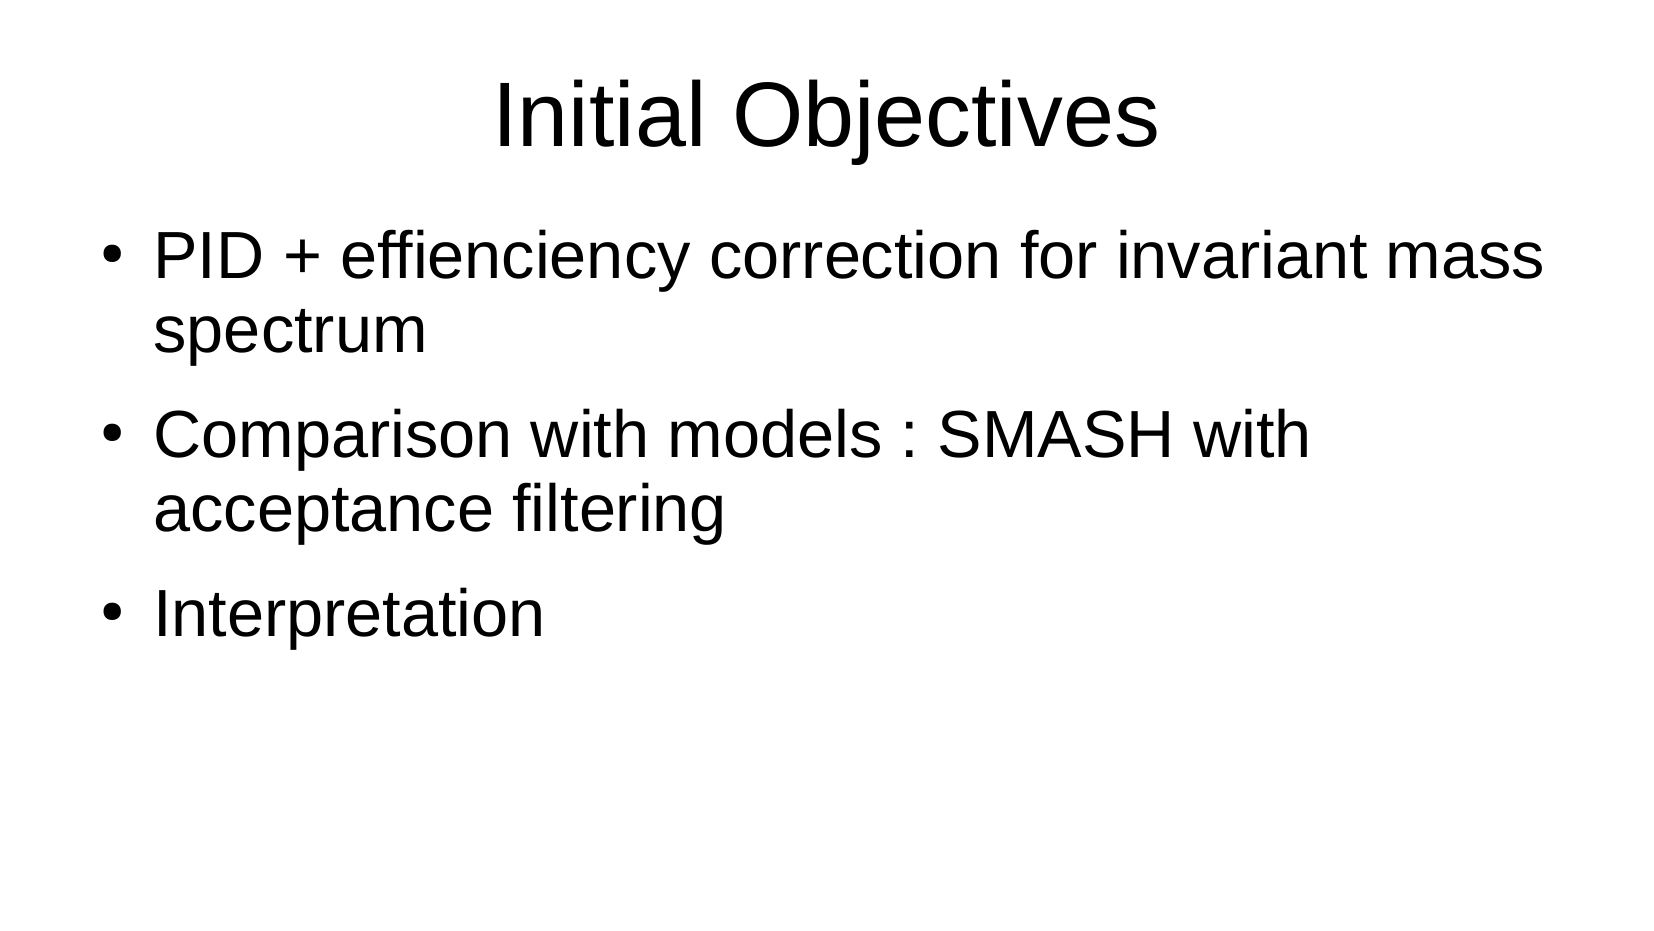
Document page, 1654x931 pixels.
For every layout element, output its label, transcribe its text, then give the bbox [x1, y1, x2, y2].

list PID + effienciency correction for invariant mass spectrum Comparison with models : SMASH with acceptance filtering Interpretation [82, 217, 1571, 758]
title Initial Objectives [82, 37, 1571, 193]
